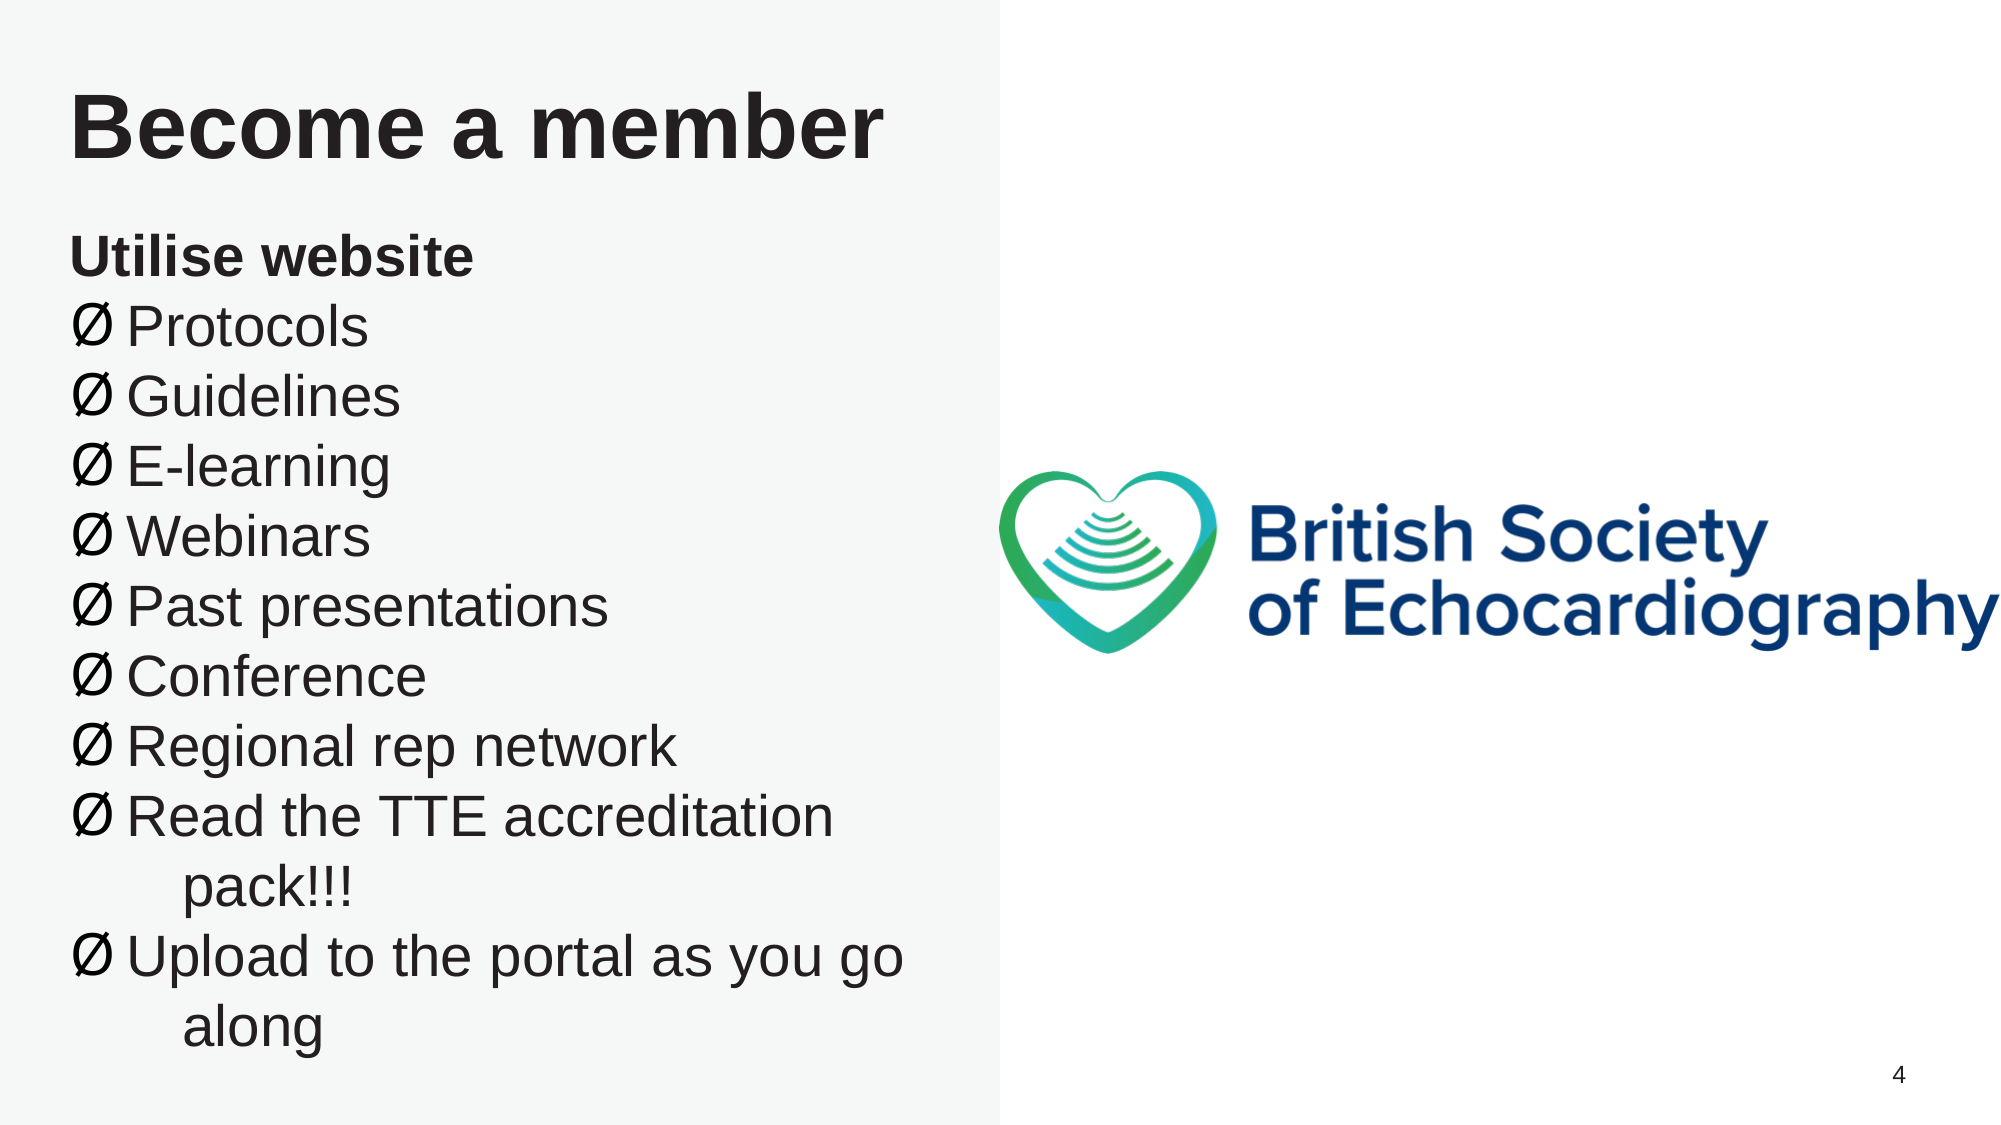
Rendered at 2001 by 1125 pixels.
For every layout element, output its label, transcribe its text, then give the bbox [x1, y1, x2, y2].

title Become a member [55, 82, 1001, 210]
text_box Utilise website Protocols Guidelines E-learning Webinars Past presentations Conference Regional rep network Read the TTE accreditation pack!!! Upload to the portal as you go along [55, 210, 1001, 1125]
picture [1001, 471, 2000, 654]
